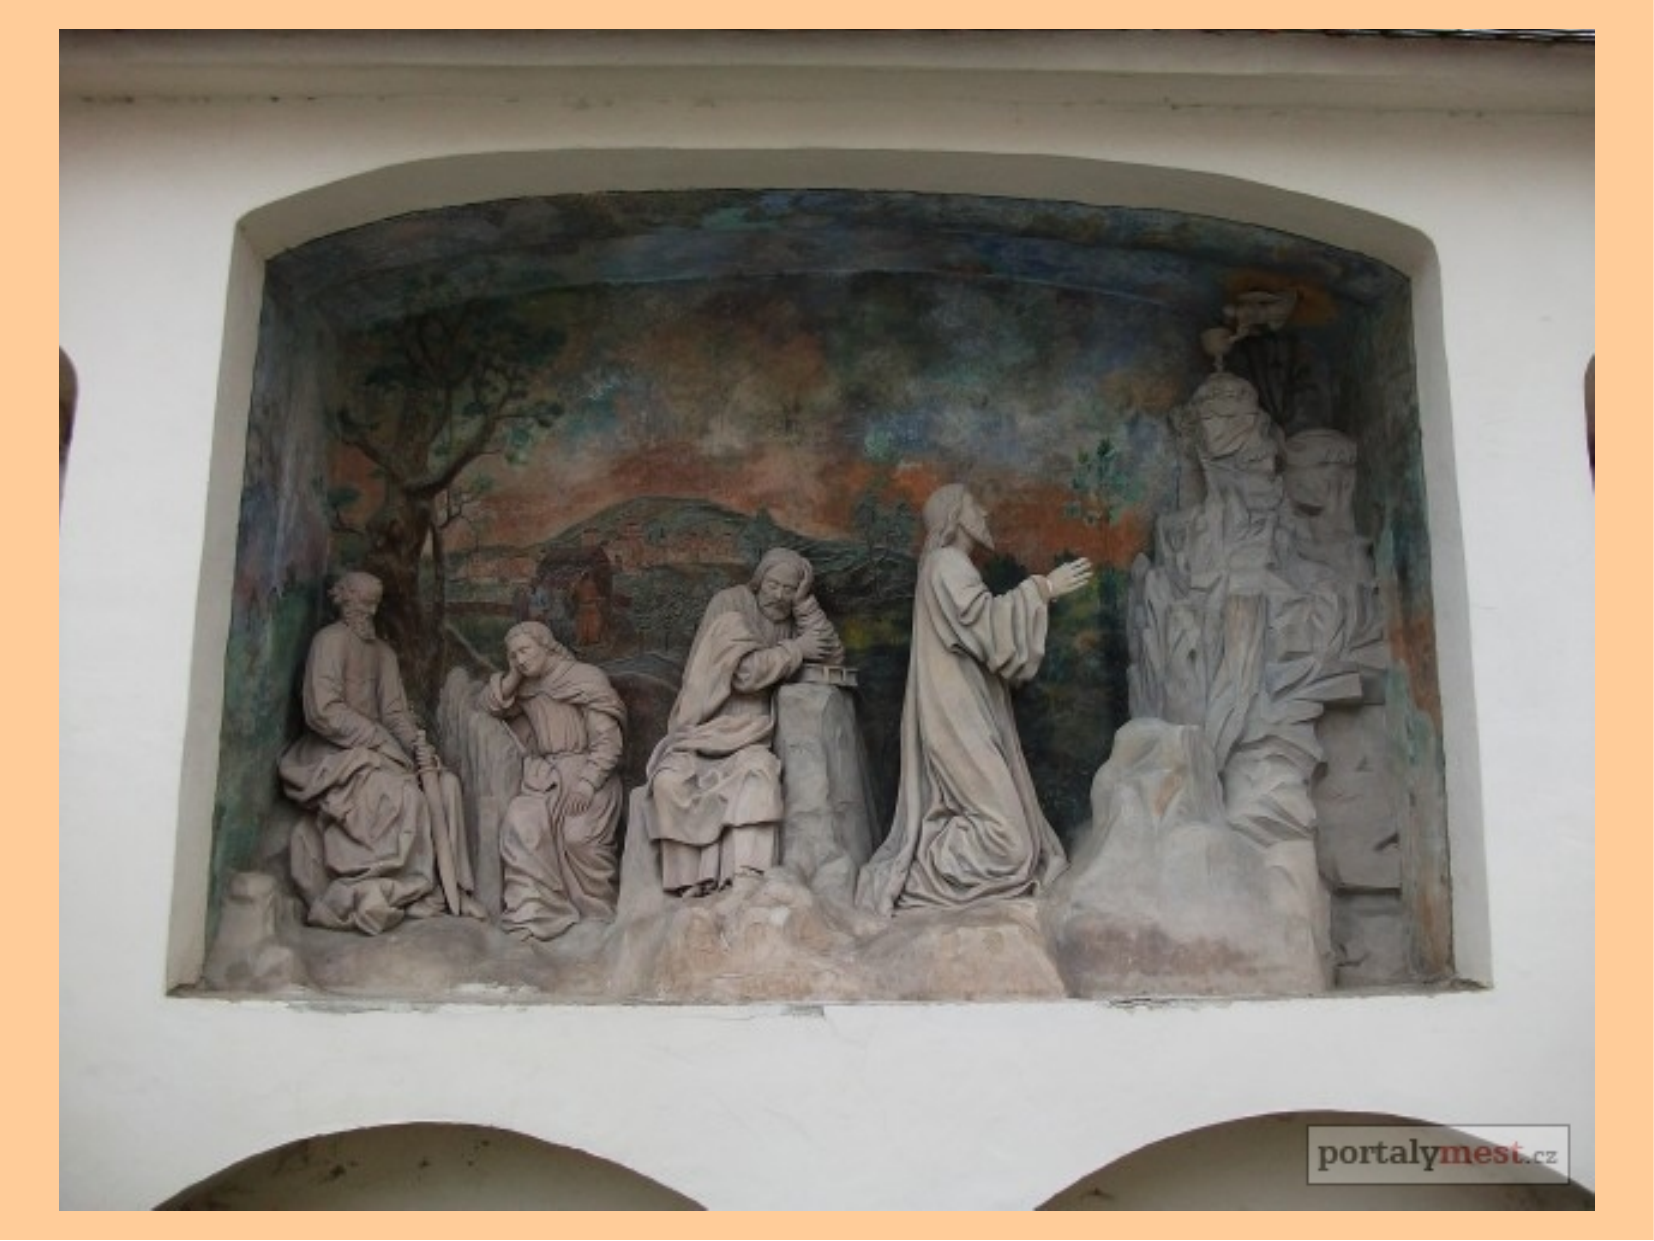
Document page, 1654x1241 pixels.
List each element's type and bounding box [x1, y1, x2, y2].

picture [59, 29, 1595, 1211]
